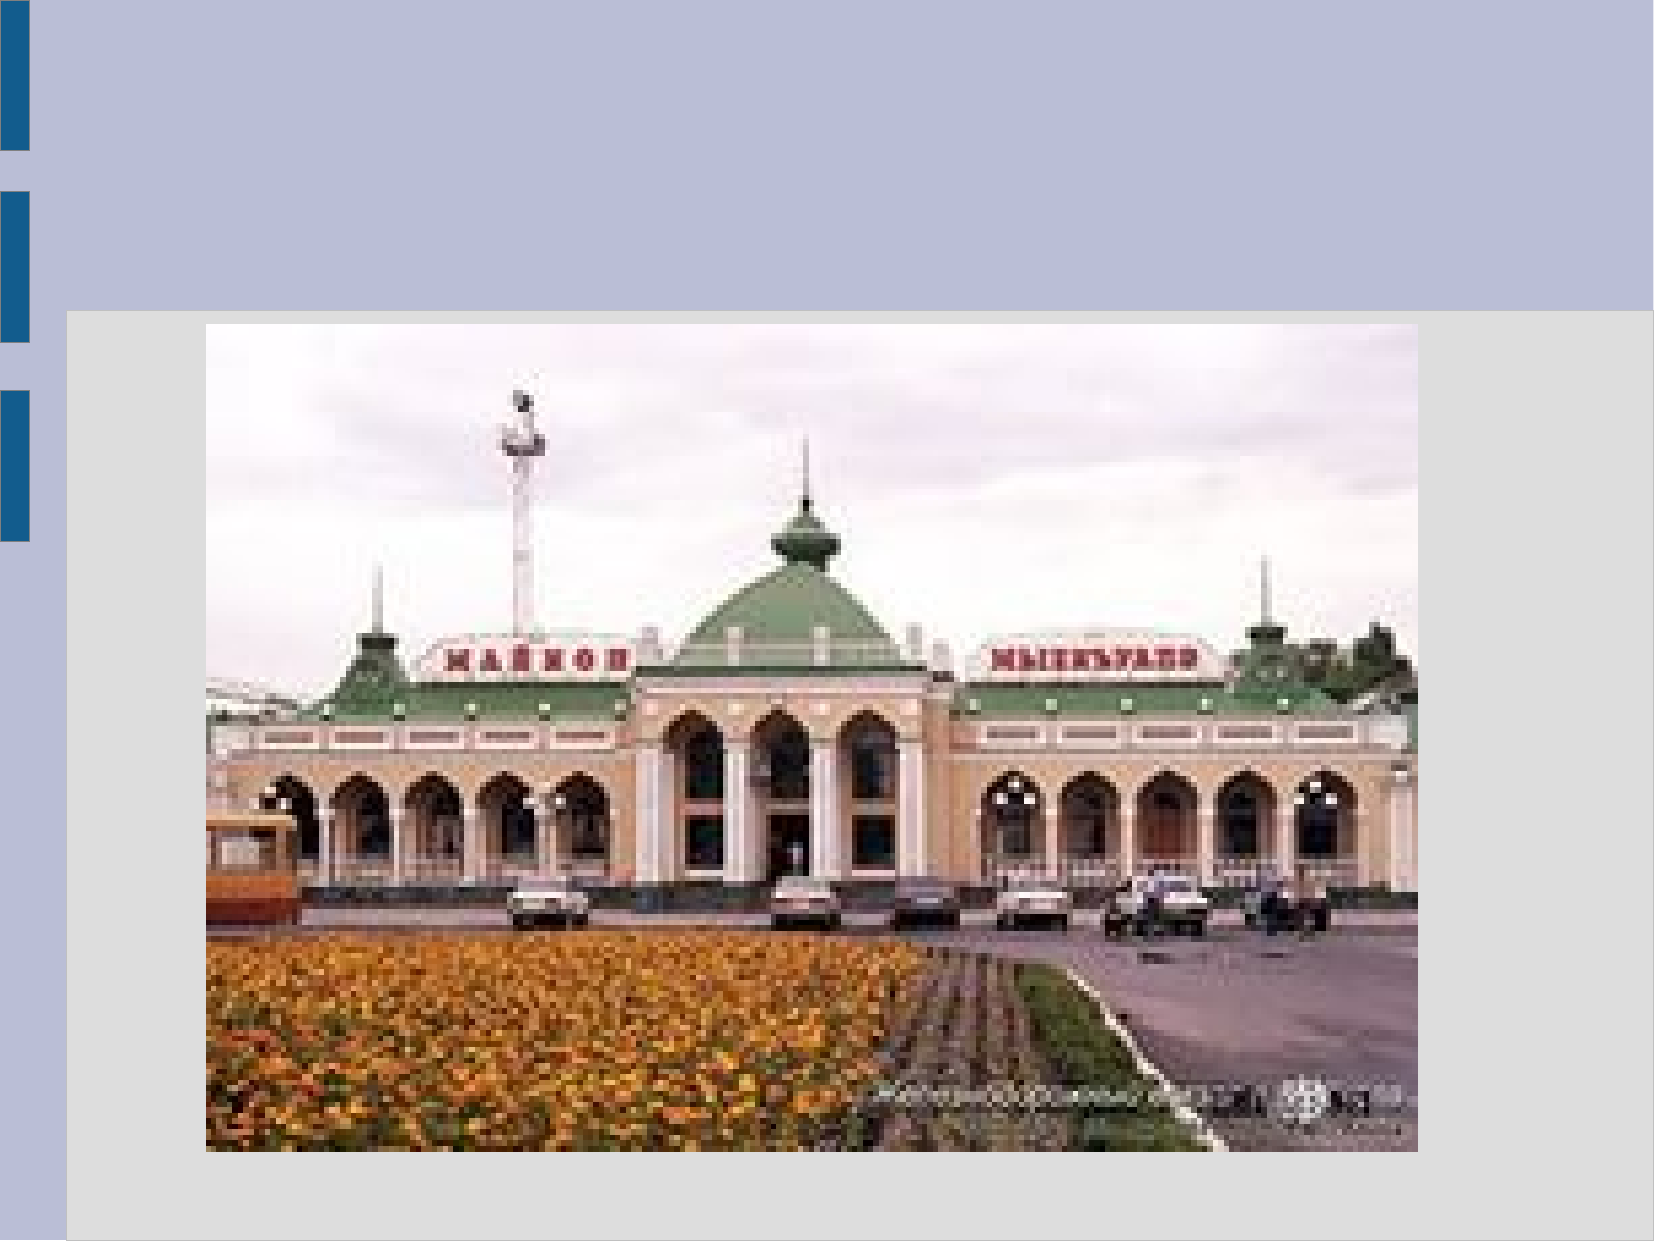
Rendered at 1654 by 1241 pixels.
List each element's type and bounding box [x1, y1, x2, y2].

picture [206, 324, 1418, 1152]
